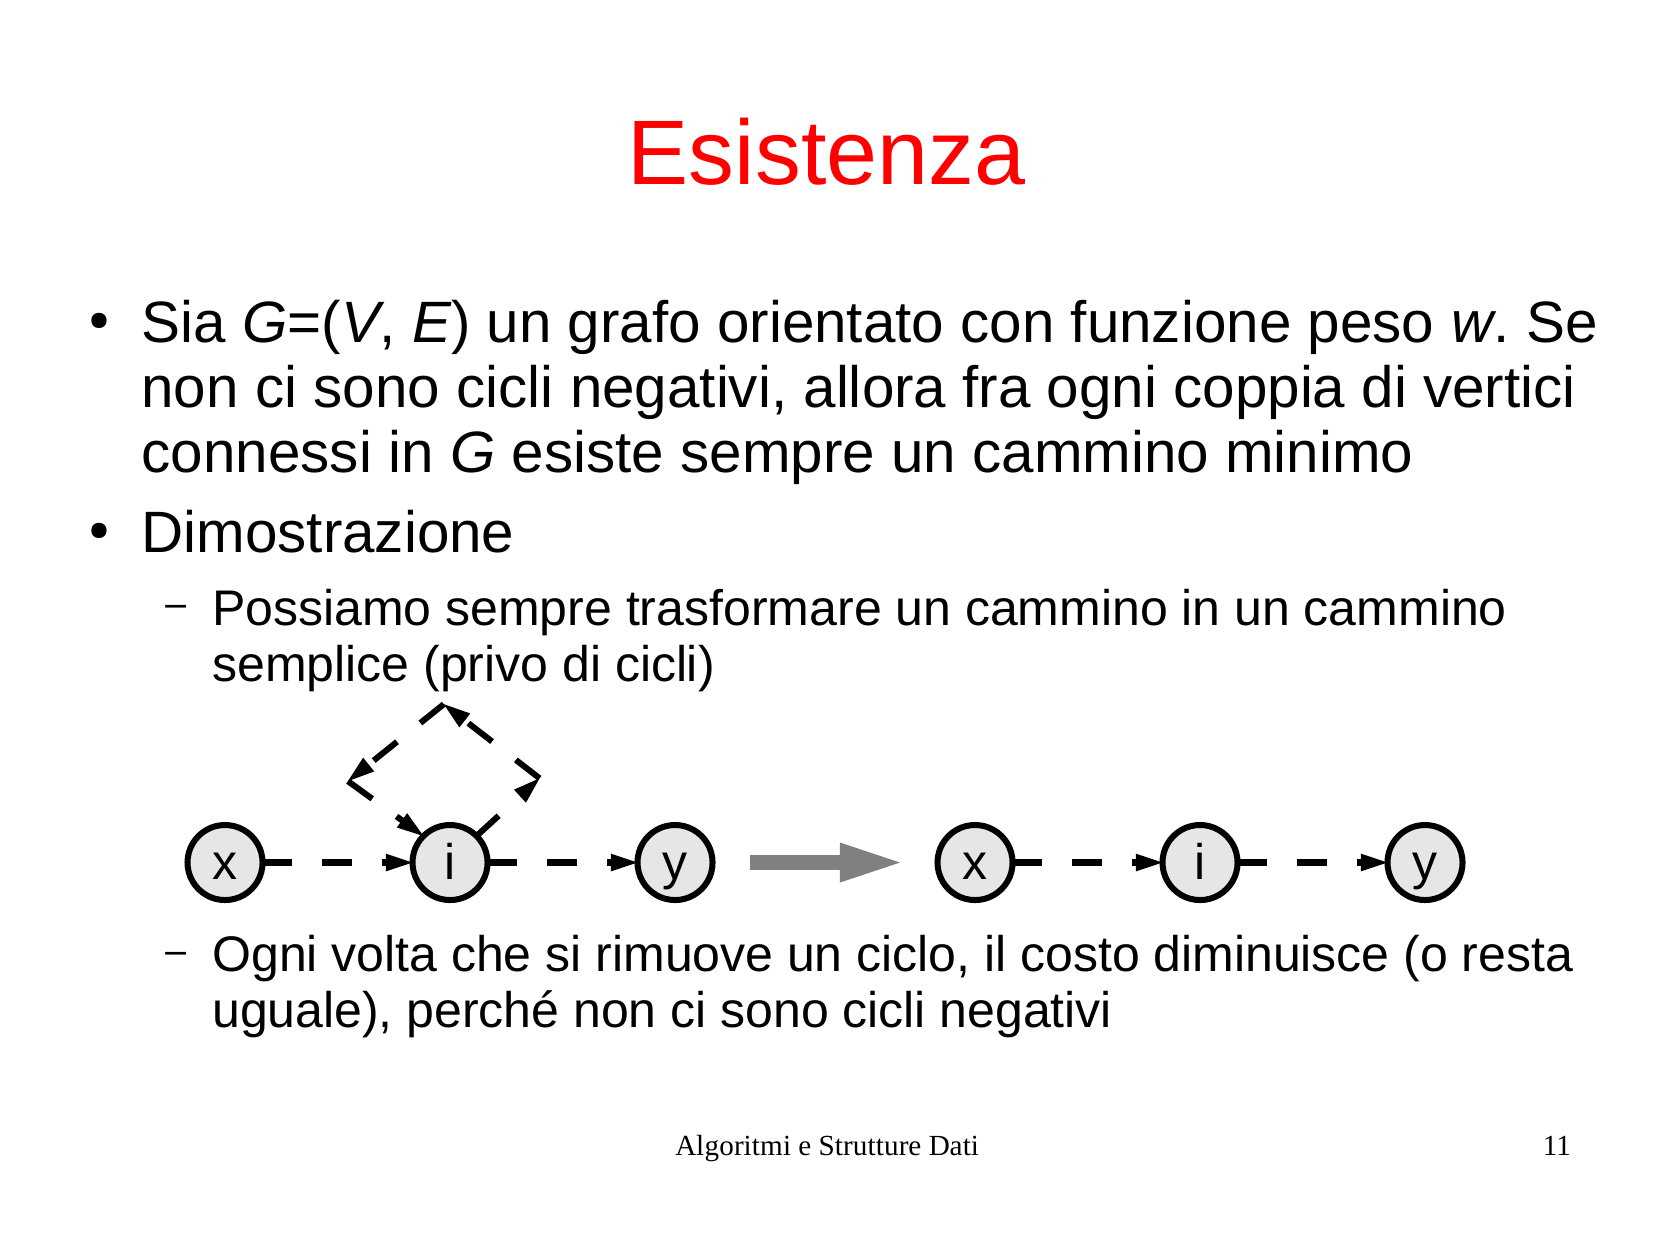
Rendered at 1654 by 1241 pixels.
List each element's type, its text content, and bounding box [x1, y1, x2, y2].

text_box x [937, 825, 1013, 901]
text_box i [1162, 825, 1238, 901]
list Sia G=(V, E) un grafo orientato con funzione peso w. Se non ci sono cicli negativi, allora fra ogni coppia di vertici connessi in G esiste sempre un cammino minimo Dimostrazione Possiamo sempre trasformare un cammino in un cammino semplice (privo di cicli) Ogni volta che si rimuove un ciclo, il costo diminuisce (o resta uguale), perché non ci sono cicli negativi [70, 290, 1601, 1109]
text_box y [637, 825, 713, 901]
text_box y [1387, 825, 1463, 901]
text_box x [187, 825, 263, 901]
text_box i [412, 825, 488, 901]
title Esistenza [82, 49, 1571, 257]
